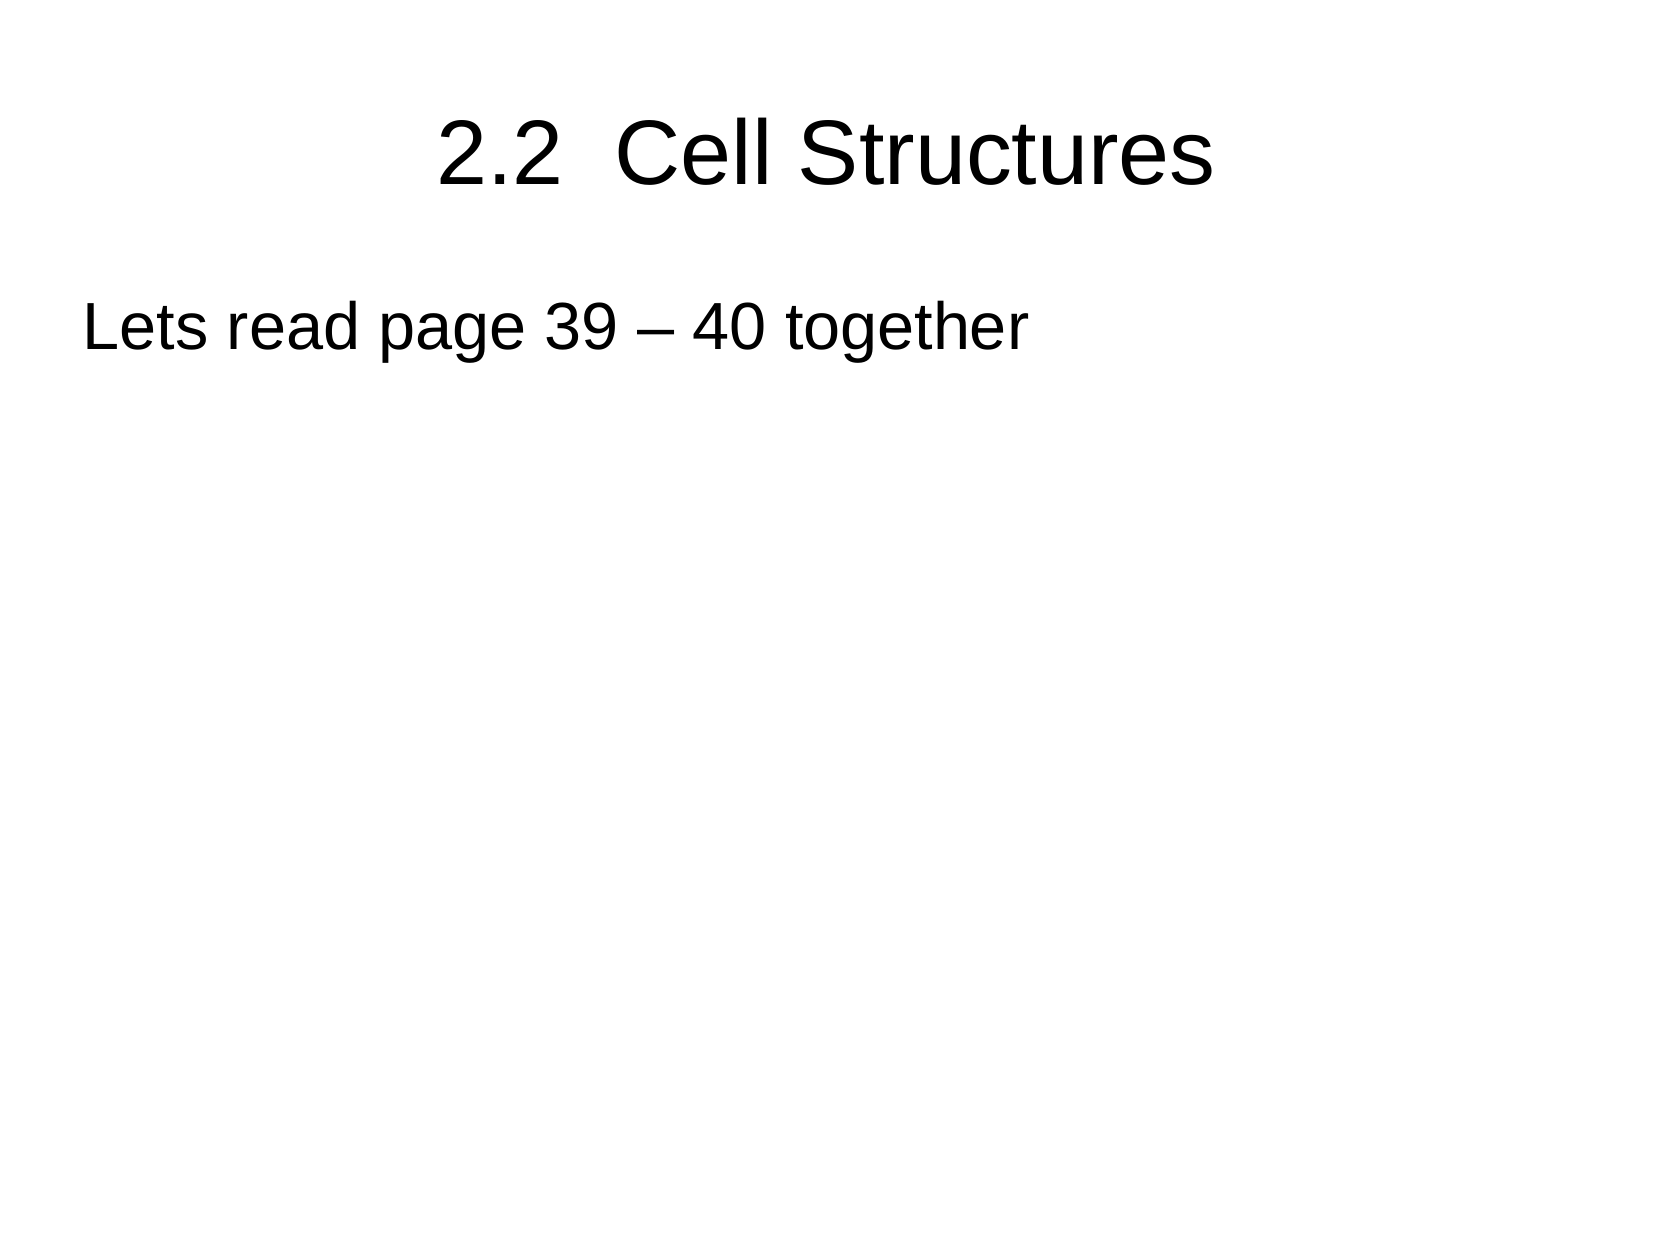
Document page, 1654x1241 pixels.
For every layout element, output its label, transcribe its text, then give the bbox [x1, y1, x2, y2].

list Lets read page 39 – 40 together [82, 289, 1571, 1094]
title 2.2 Cell Structures [82, 49, 1571, 257]
